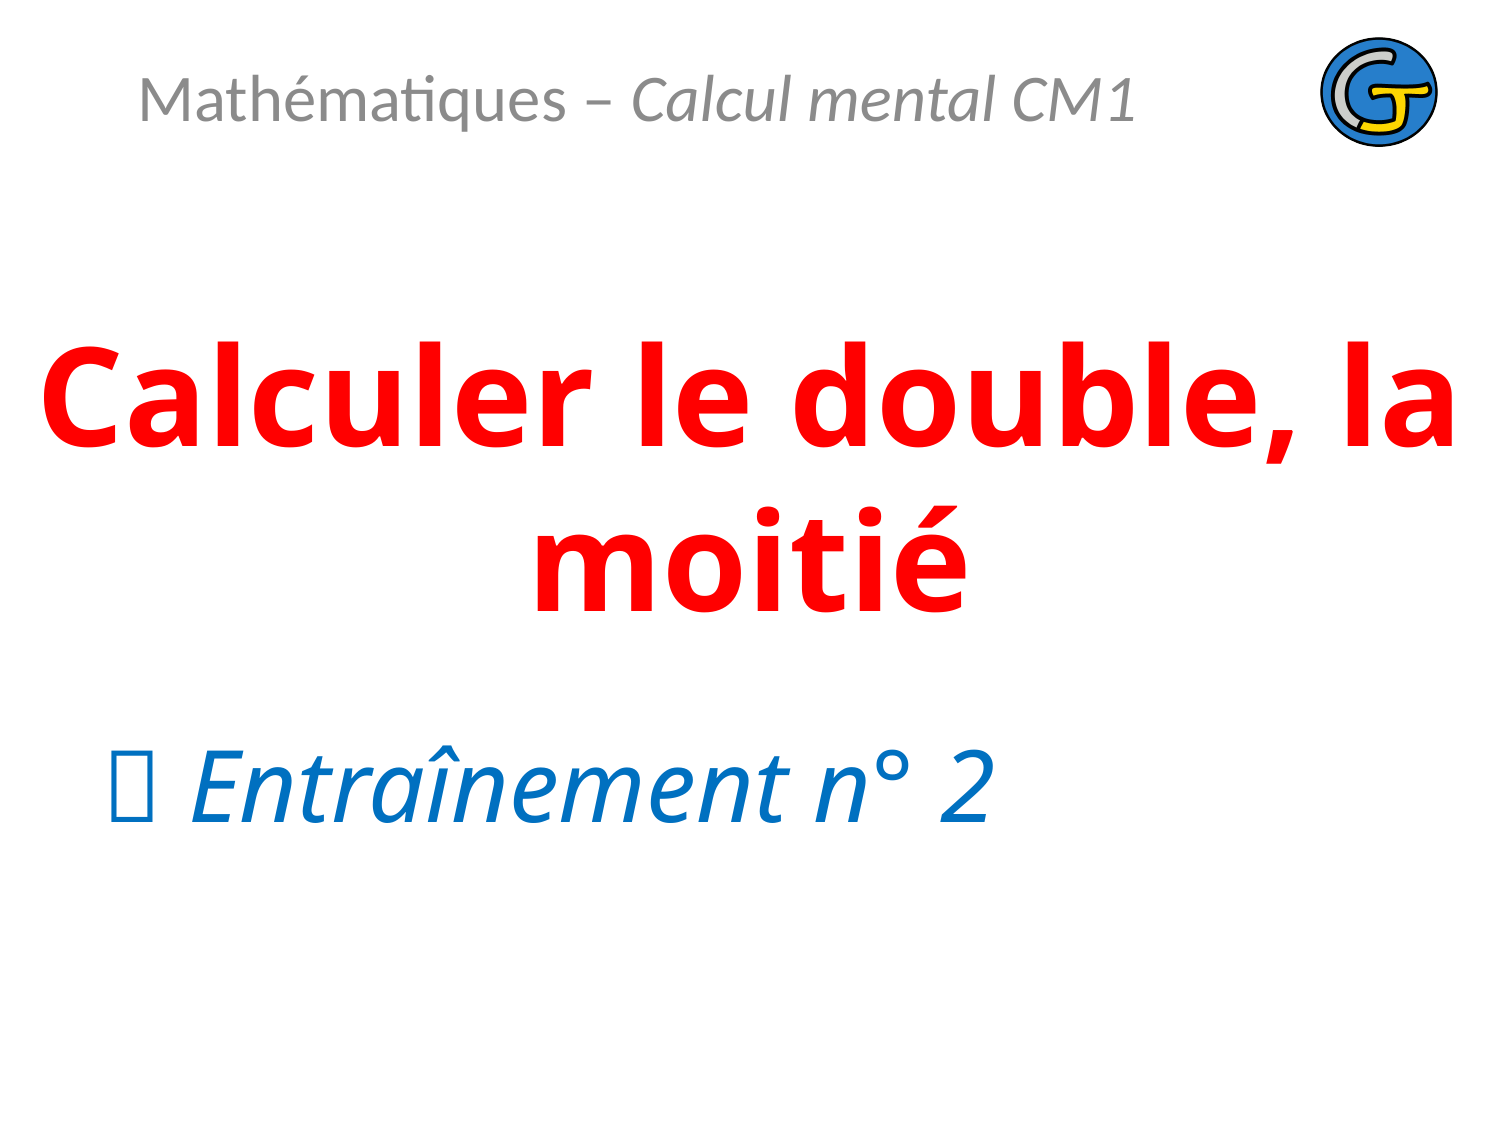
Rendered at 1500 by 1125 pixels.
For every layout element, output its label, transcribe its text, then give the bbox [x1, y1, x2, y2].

text_box  Entraînement n° 2 [87, 714, 1413, 850]
title Calculer le double, la moitié [0, 290, 1500, 657]
picture [1318, 35, 1440, 149]
subtitle Mathématiques – Calcul mental CM1 [87, 46, 1188, 164]
